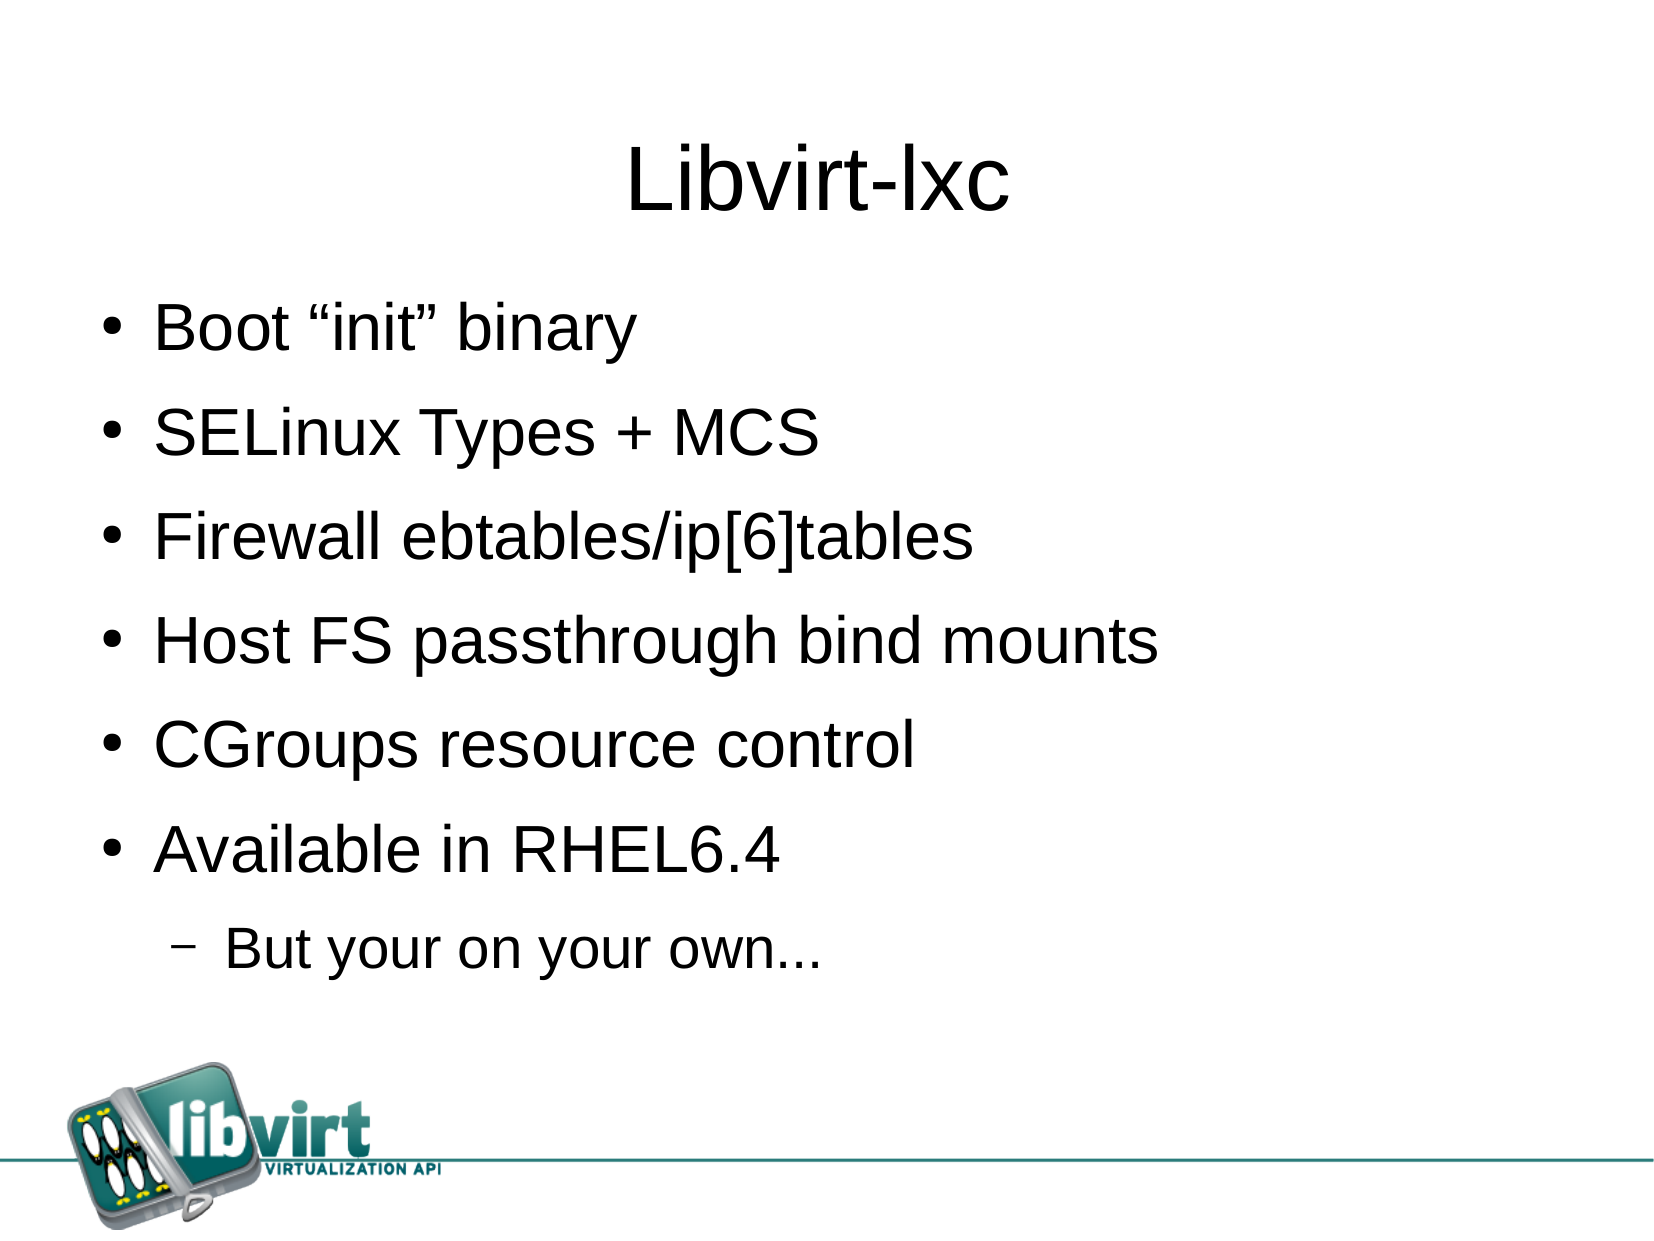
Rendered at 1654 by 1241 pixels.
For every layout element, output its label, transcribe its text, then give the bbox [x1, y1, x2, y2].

list Boot “init” binary SELinux Types + MCS Firewall ebtables/ip[6]tables Host FS passthrough bind mounts CGroups resource control Available in RHEL6.4 But your on your own... [82, 290, 1571, 1062]
title Libvirt-lxc [112, 75, 1525, 283]
picture [0, 1062, 1654, 1230]
